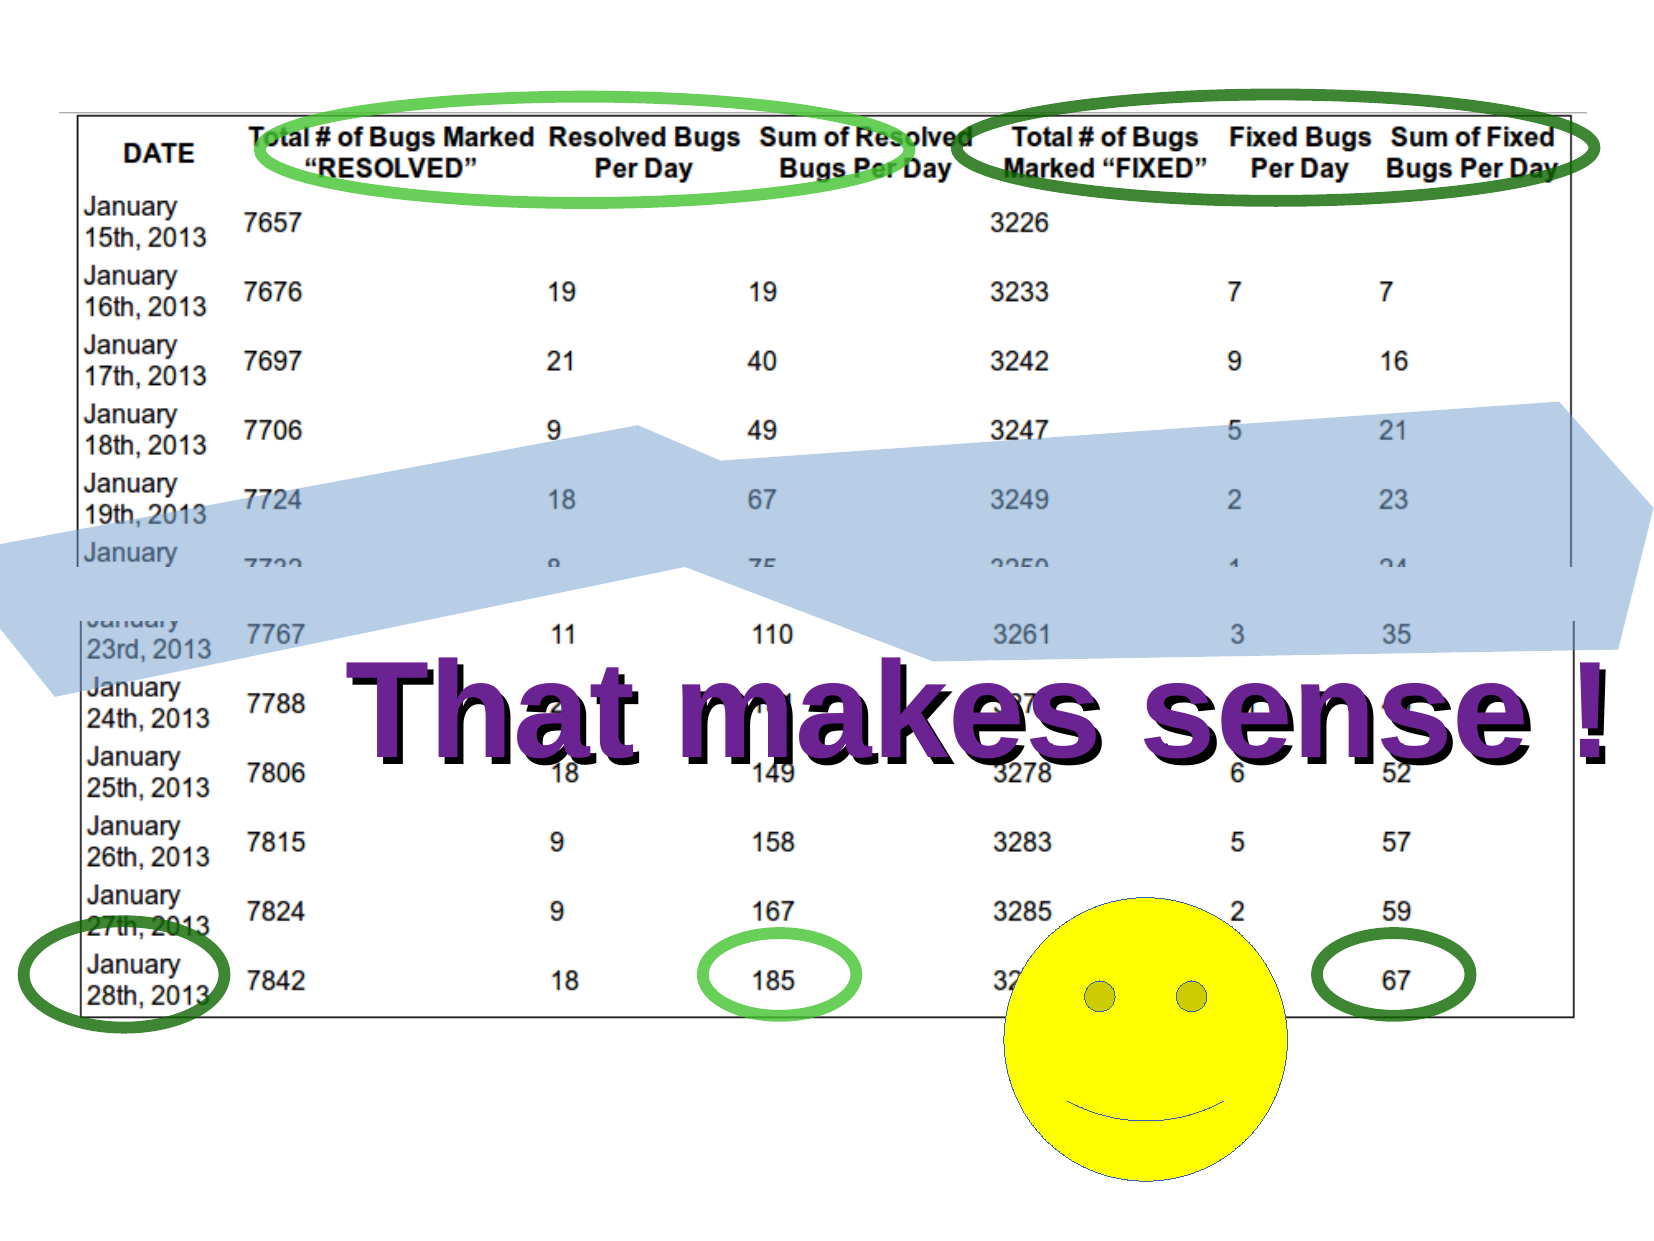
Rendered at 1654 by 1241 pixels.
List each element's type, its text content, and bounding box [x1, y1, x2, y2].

text_box [0, 401, 1654, 697]
picture [267, 112, 903, 197]
picture [59, 112, 1587, 532]
picture [54, 1020, 65, 1025]
text_box That makes sense ! [330, 625, 1630, 795]
picture [54, 641, 1603, 1025]
picture [963, 112, 1587, 194]
picture [409, 621, 834, 625]
picture [54, 928, 218, 1021]
text_box [1003, 897, 1288, 1182]
picture [1545, 112, 1587, 128]
